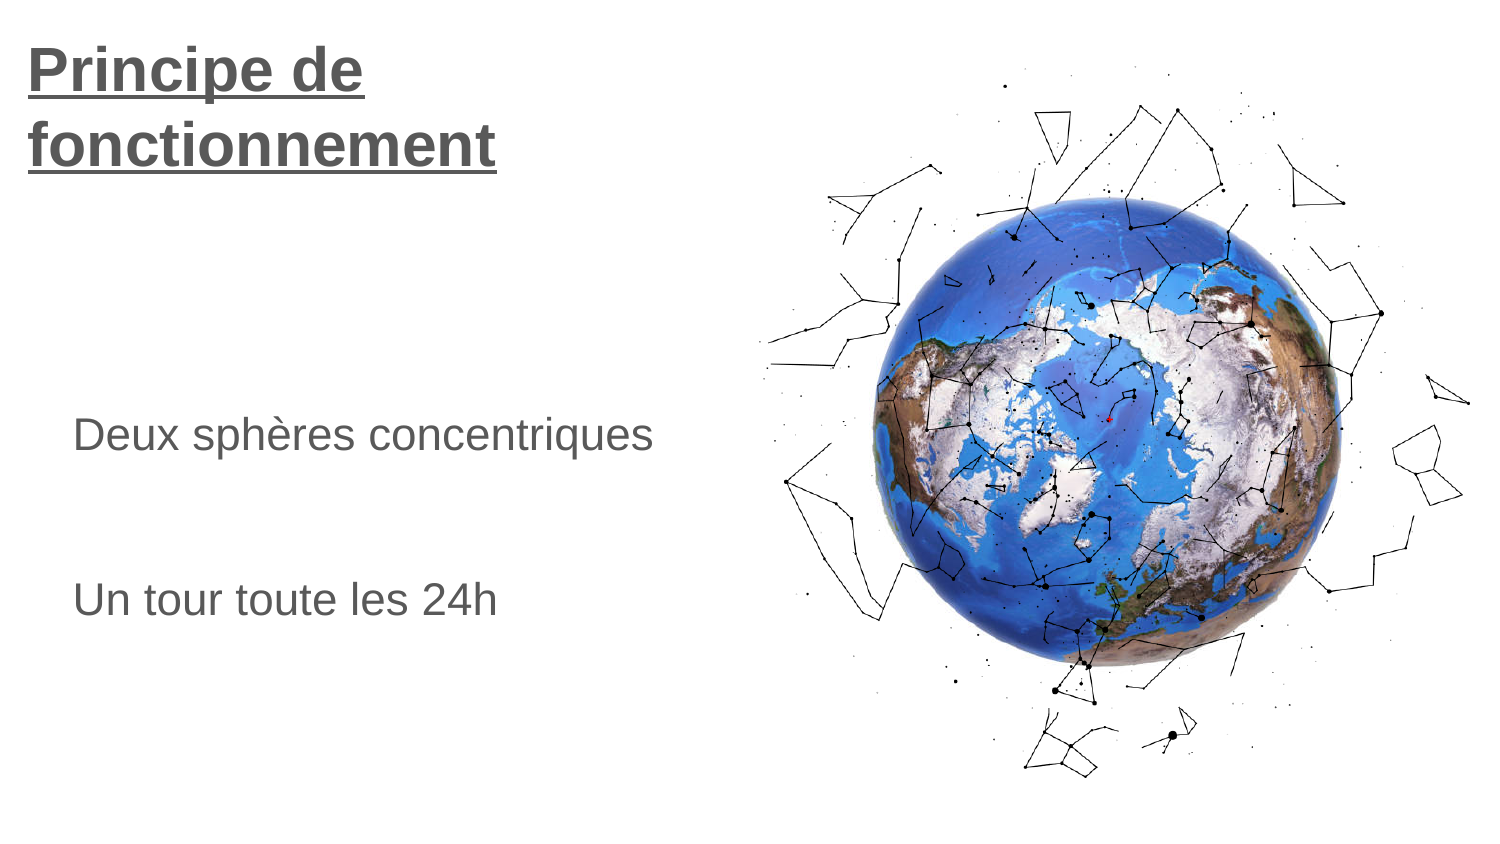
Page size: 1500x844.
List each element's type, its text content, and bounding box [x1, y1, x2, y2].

picture [759, 66, 1470, 778]
text_box Principe de fonctionnement [12, 14, 549, 195]
text_box Deux sphères concentriques Un tour toute les 24h [57, 389, 692, 654]
